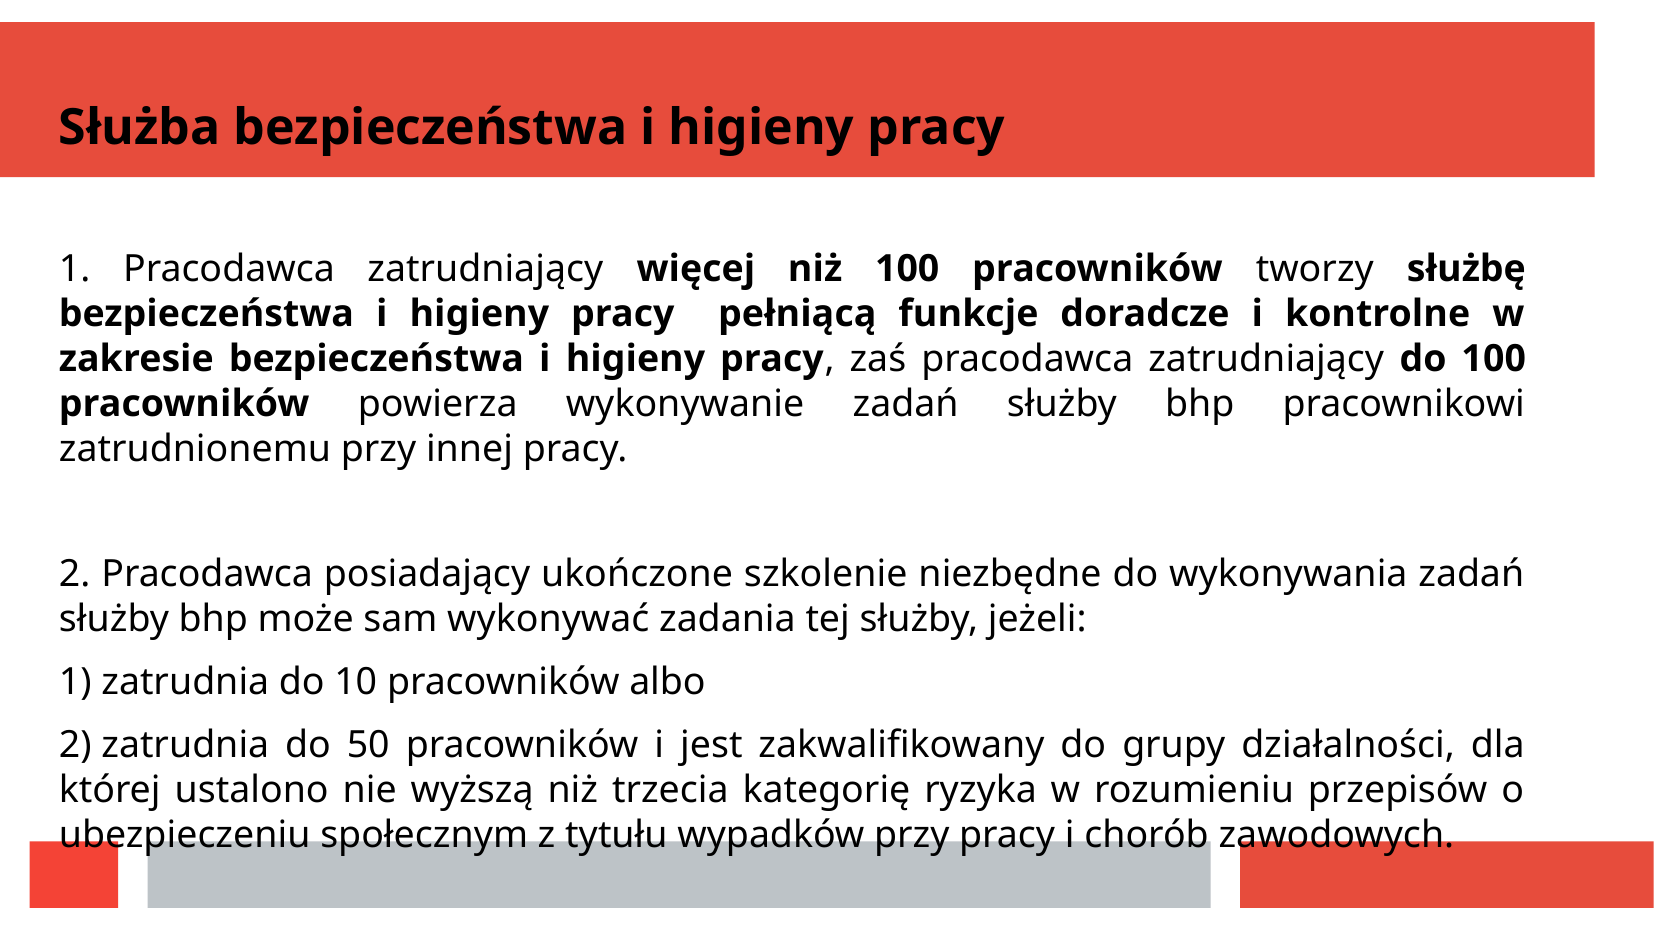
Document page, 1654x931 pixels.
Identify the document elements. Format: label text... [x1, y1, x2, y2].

title Służba bezpieczeństwa i higieny pracy [59, 44, 1595, 156]
subtitle 1. Pracodawca zatrudniający więcej niż 100 pracowników tworzy służbę bezpieczeństwa i higieny pracy pełniącą funkcje doradcze i kontrolne w zakresie bezpieczeństwa i higieny pracy, zaś pracodawca zatrudniający do 100 pracowników powierza wykonywanie zadań służby bhp pracownikowi zatrudnionemu przy innej pracy. 2. Pracodawca posiadający ukończone szkolenie niezbędne do wykonywania zadań służby bhp może sam wykonywać zadania tej służby, jeżeli: 1) zatrudnia do 10 pracowników albo 2) zatrudnia do 50 pracowników i jest zakwalifikowany do grupy działalności, dla której ustalono nie wyższą niż trzecia kategorię ryzyka w rozumieniu przepisów o ubezpieczeniu społecznym z tytułu wypadków przy pracy i chorób zawodowych. [59, 243, 1565, 820]
